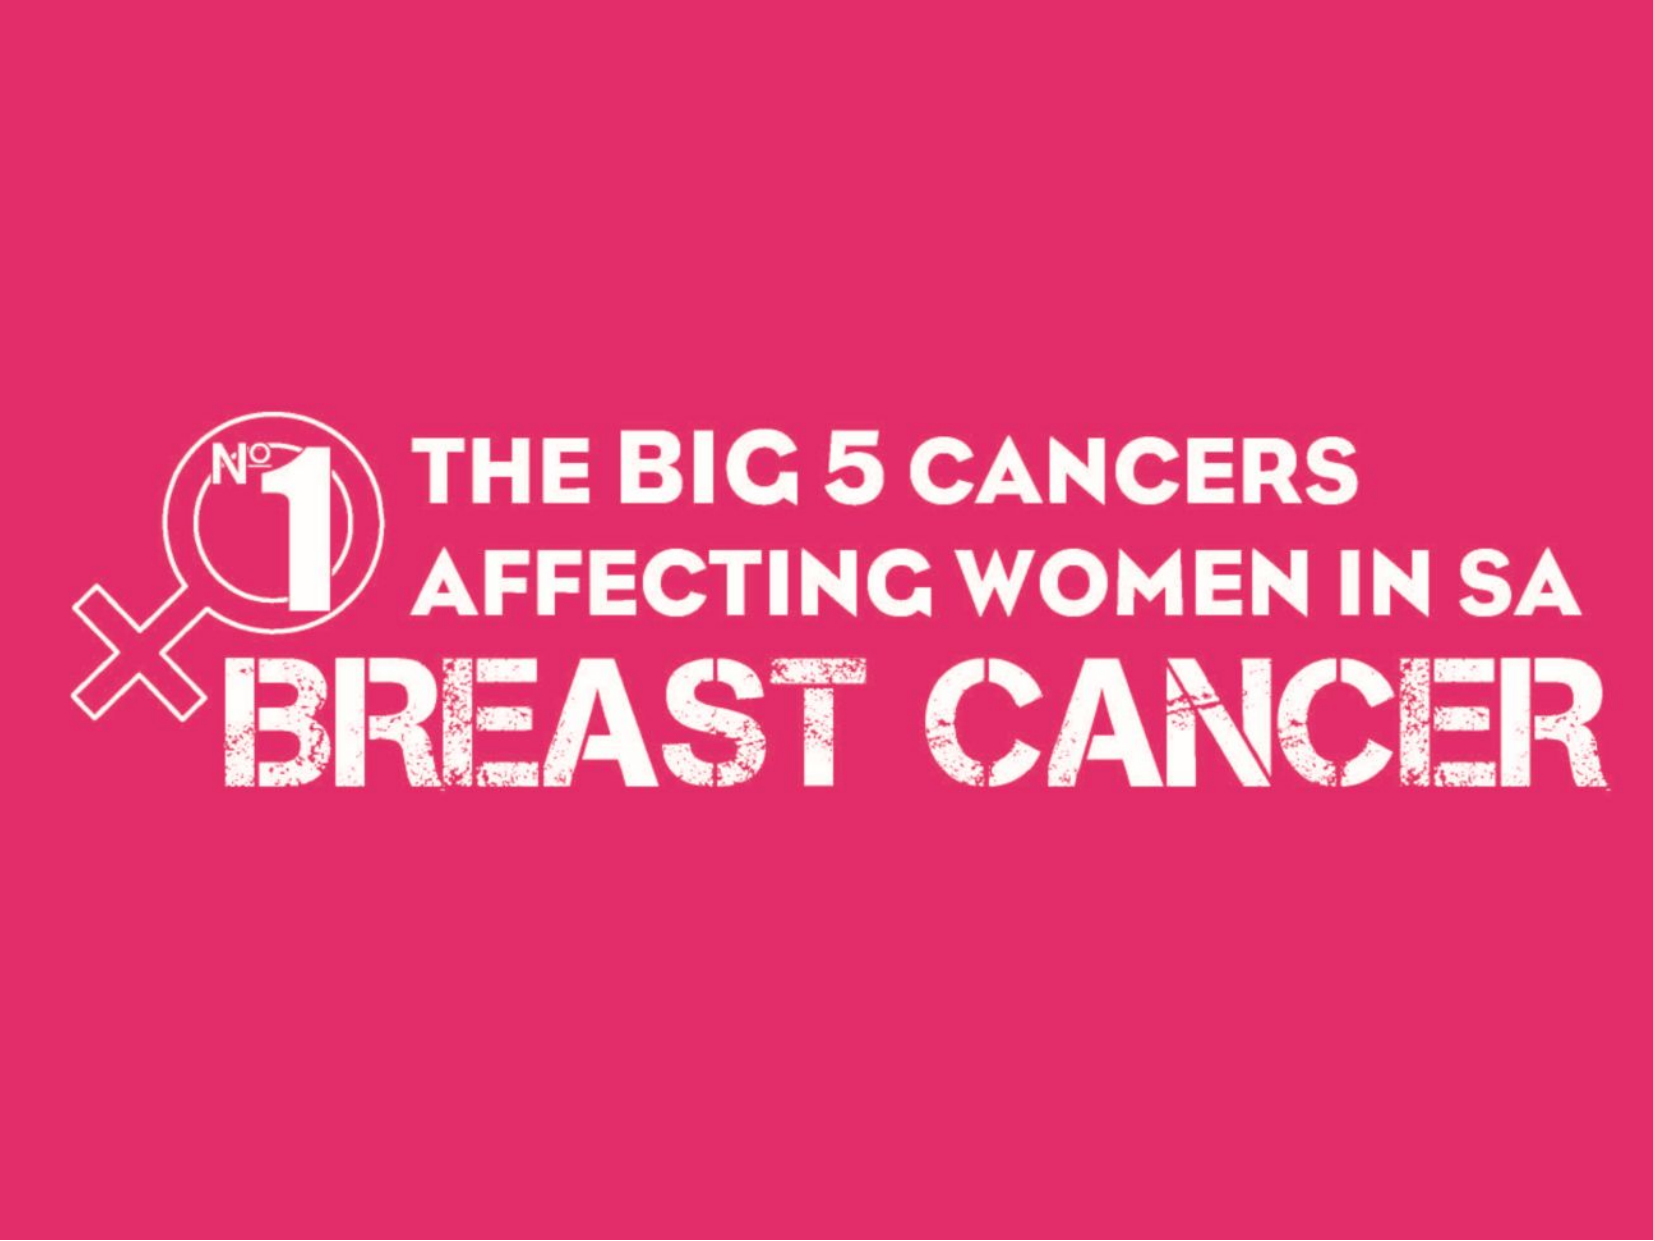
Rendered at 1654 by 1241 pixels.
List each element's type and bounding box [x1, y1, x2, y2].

picture [29, 403, 1625, 837]
